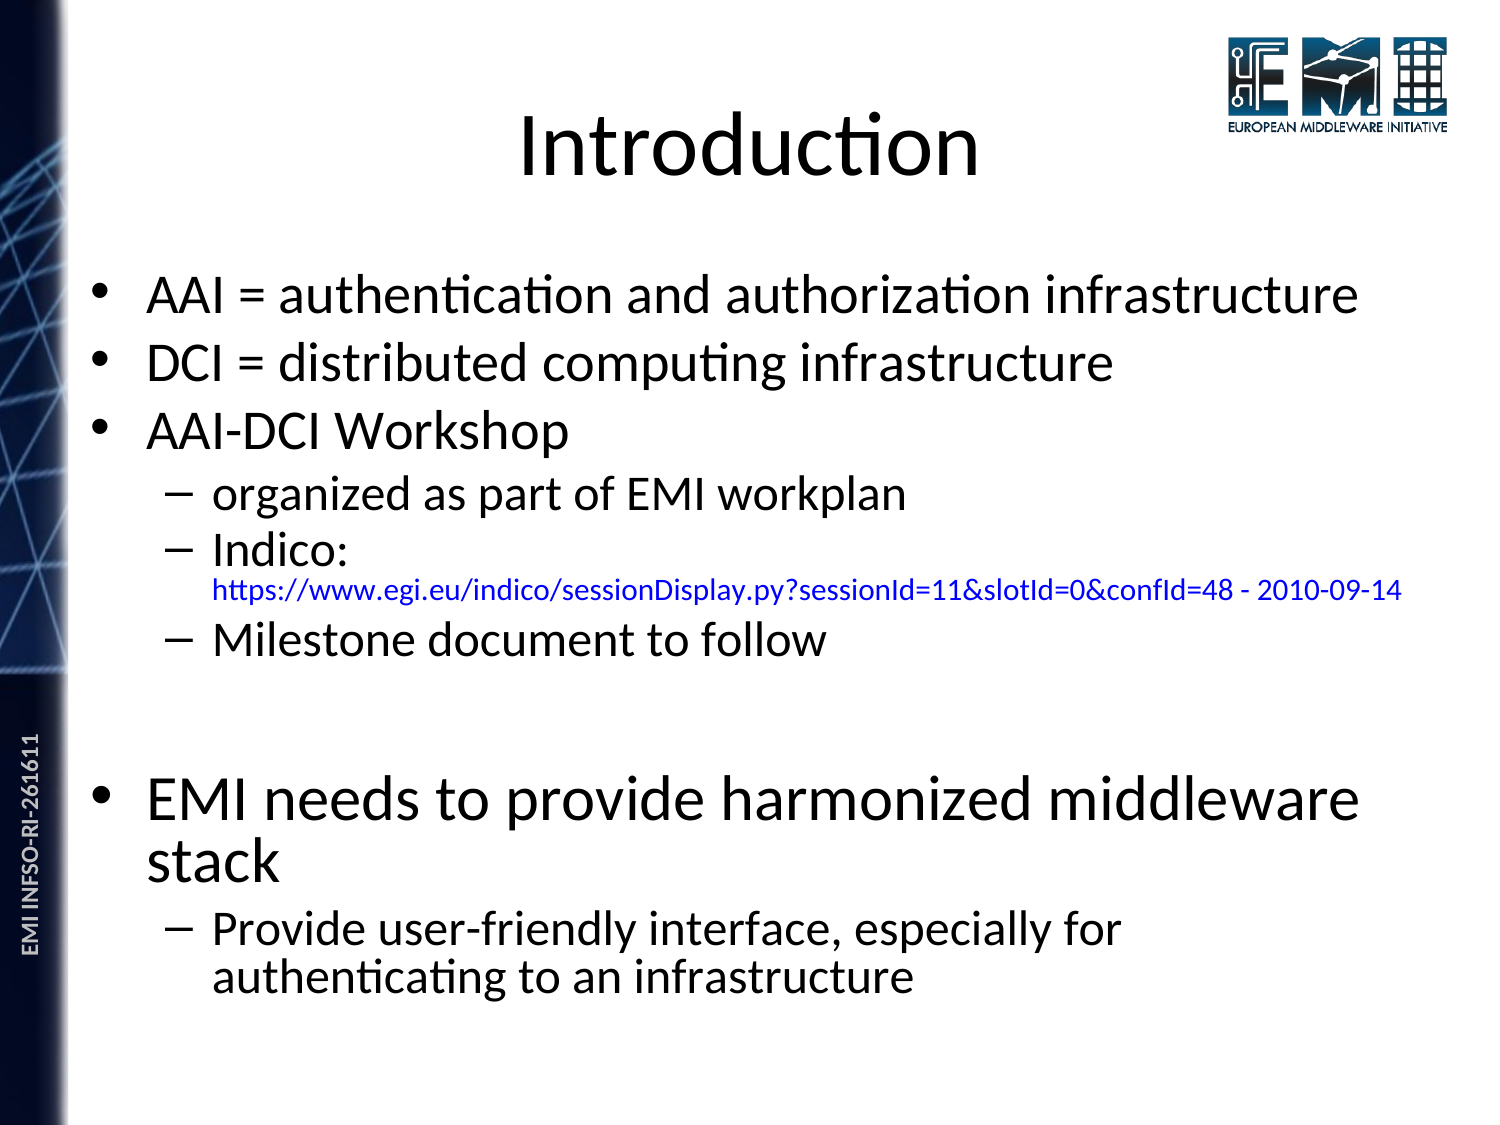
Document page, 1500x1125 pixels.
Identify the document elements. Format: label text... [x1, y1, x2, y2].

list AAI = authentication and authorization infrastructure DCI = distributed computing infrastructure AAI-DCI Workshop organized as part of EMI workplan Indico: https://www.egi.eu/indico/sessionDisplay.py?sessionId=11&slotId=0&confId=48 - 2010-09-14 Milestone document to follow EMI needs to provide harmonized middleware stack Provide user-friendly interface, especially for authenticating to an infrastructure [75, 262, 1426, 1065]
title Introduction [75, 45, 1426, 233]
picture [1179, 21, 1494, 153]
picture [0, 0, 76, 1125]
